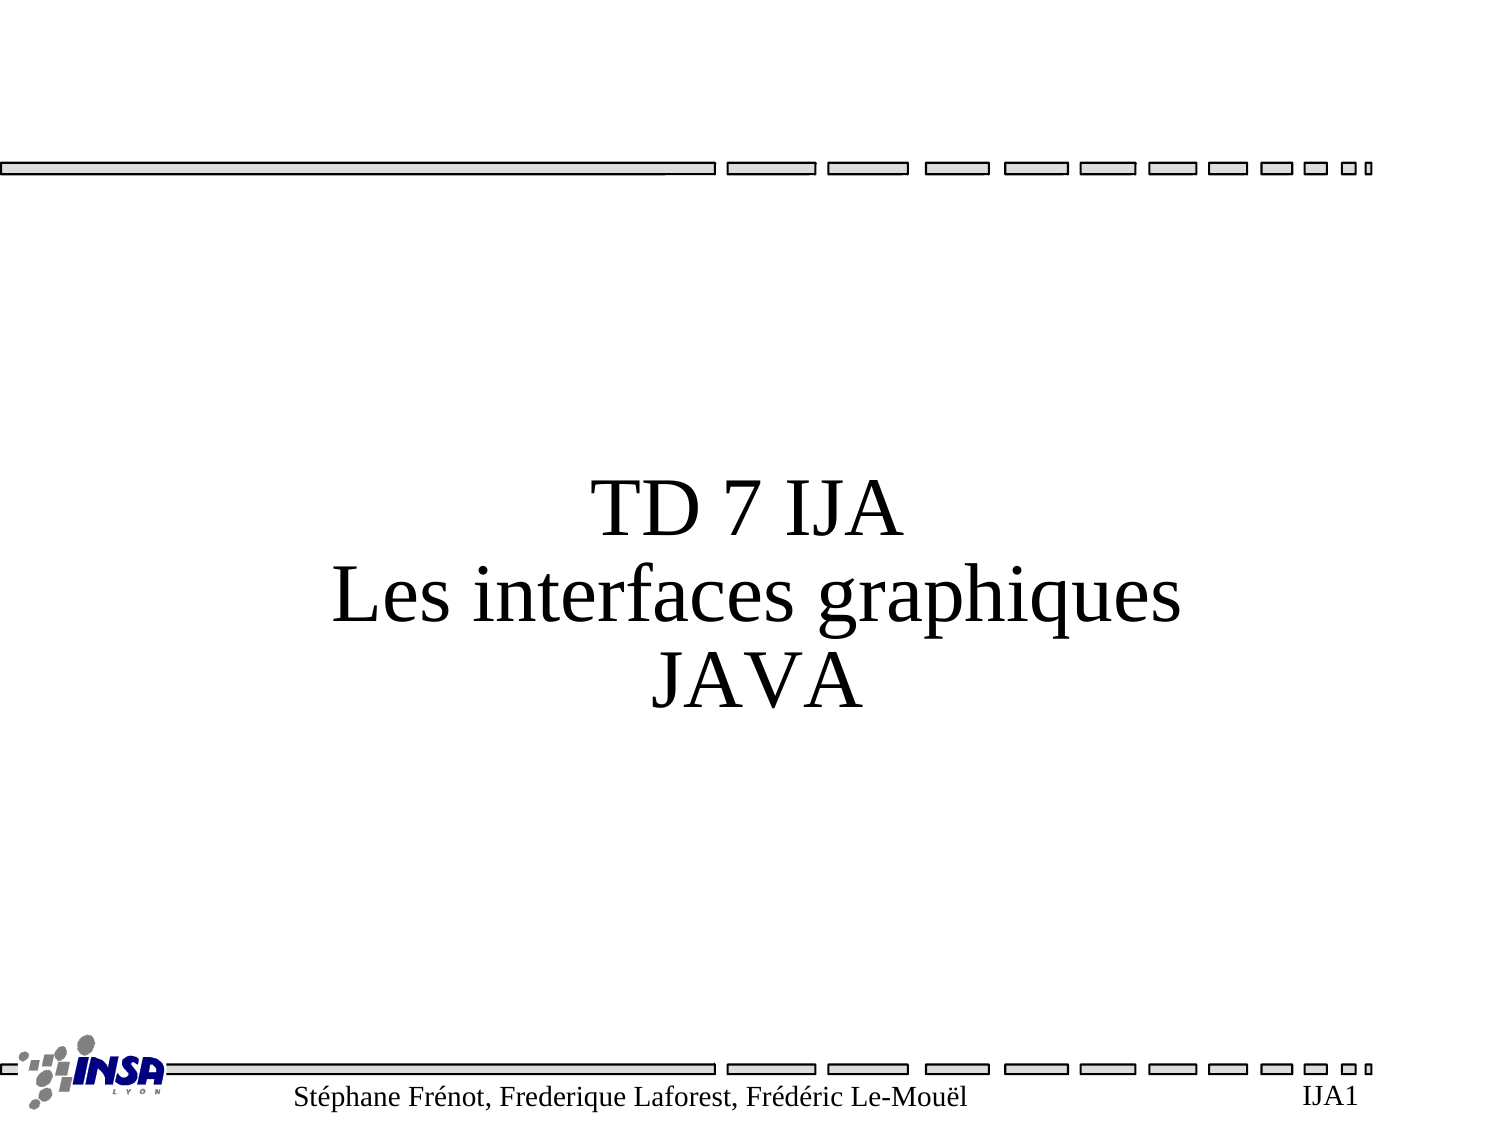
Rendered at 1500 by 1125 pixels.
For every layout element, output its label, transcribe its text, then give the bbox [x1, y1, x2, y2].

title TD 7 IJA Les interfaces graphiques JAVA [0, 442, 1246, 749]
